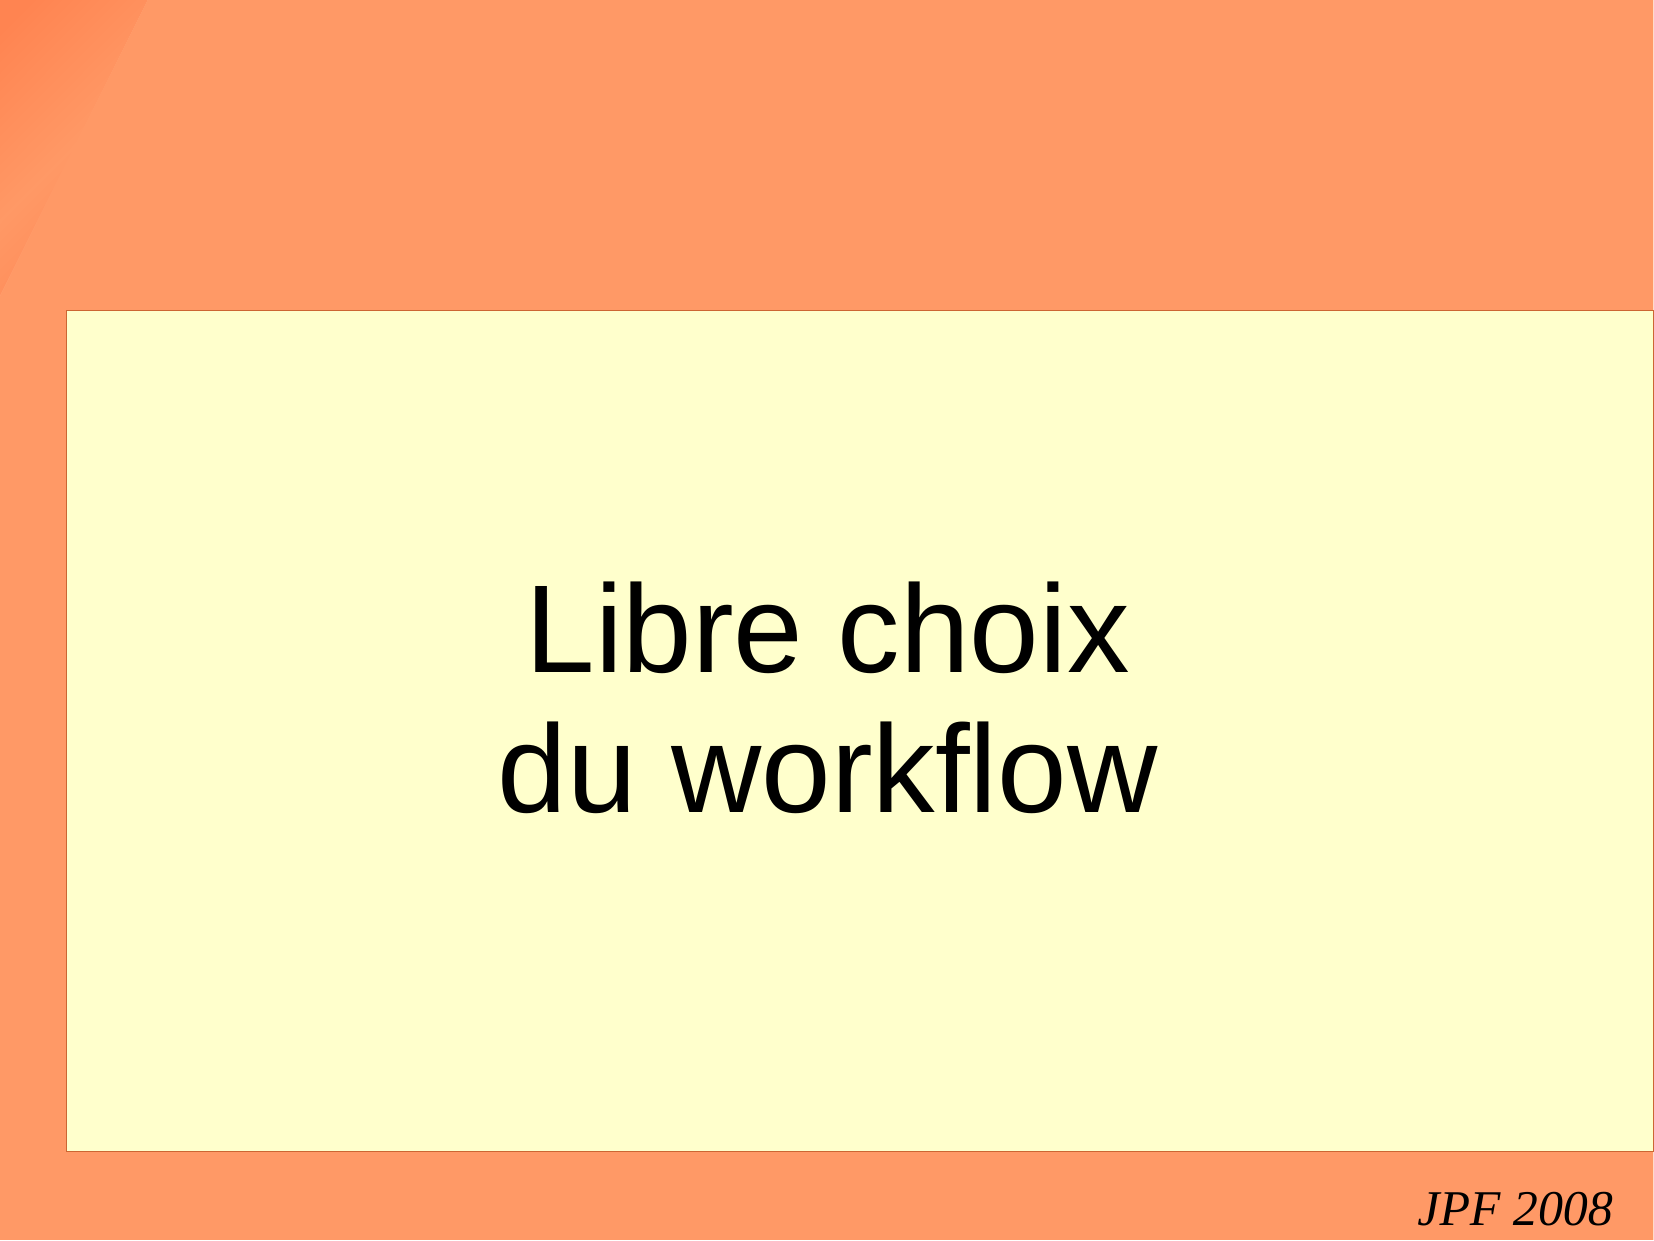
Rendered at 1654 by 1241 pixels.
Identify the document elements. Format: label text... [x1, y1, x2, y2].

subtitle Libre choix du workflow [121, 342, 1534, 1056]
